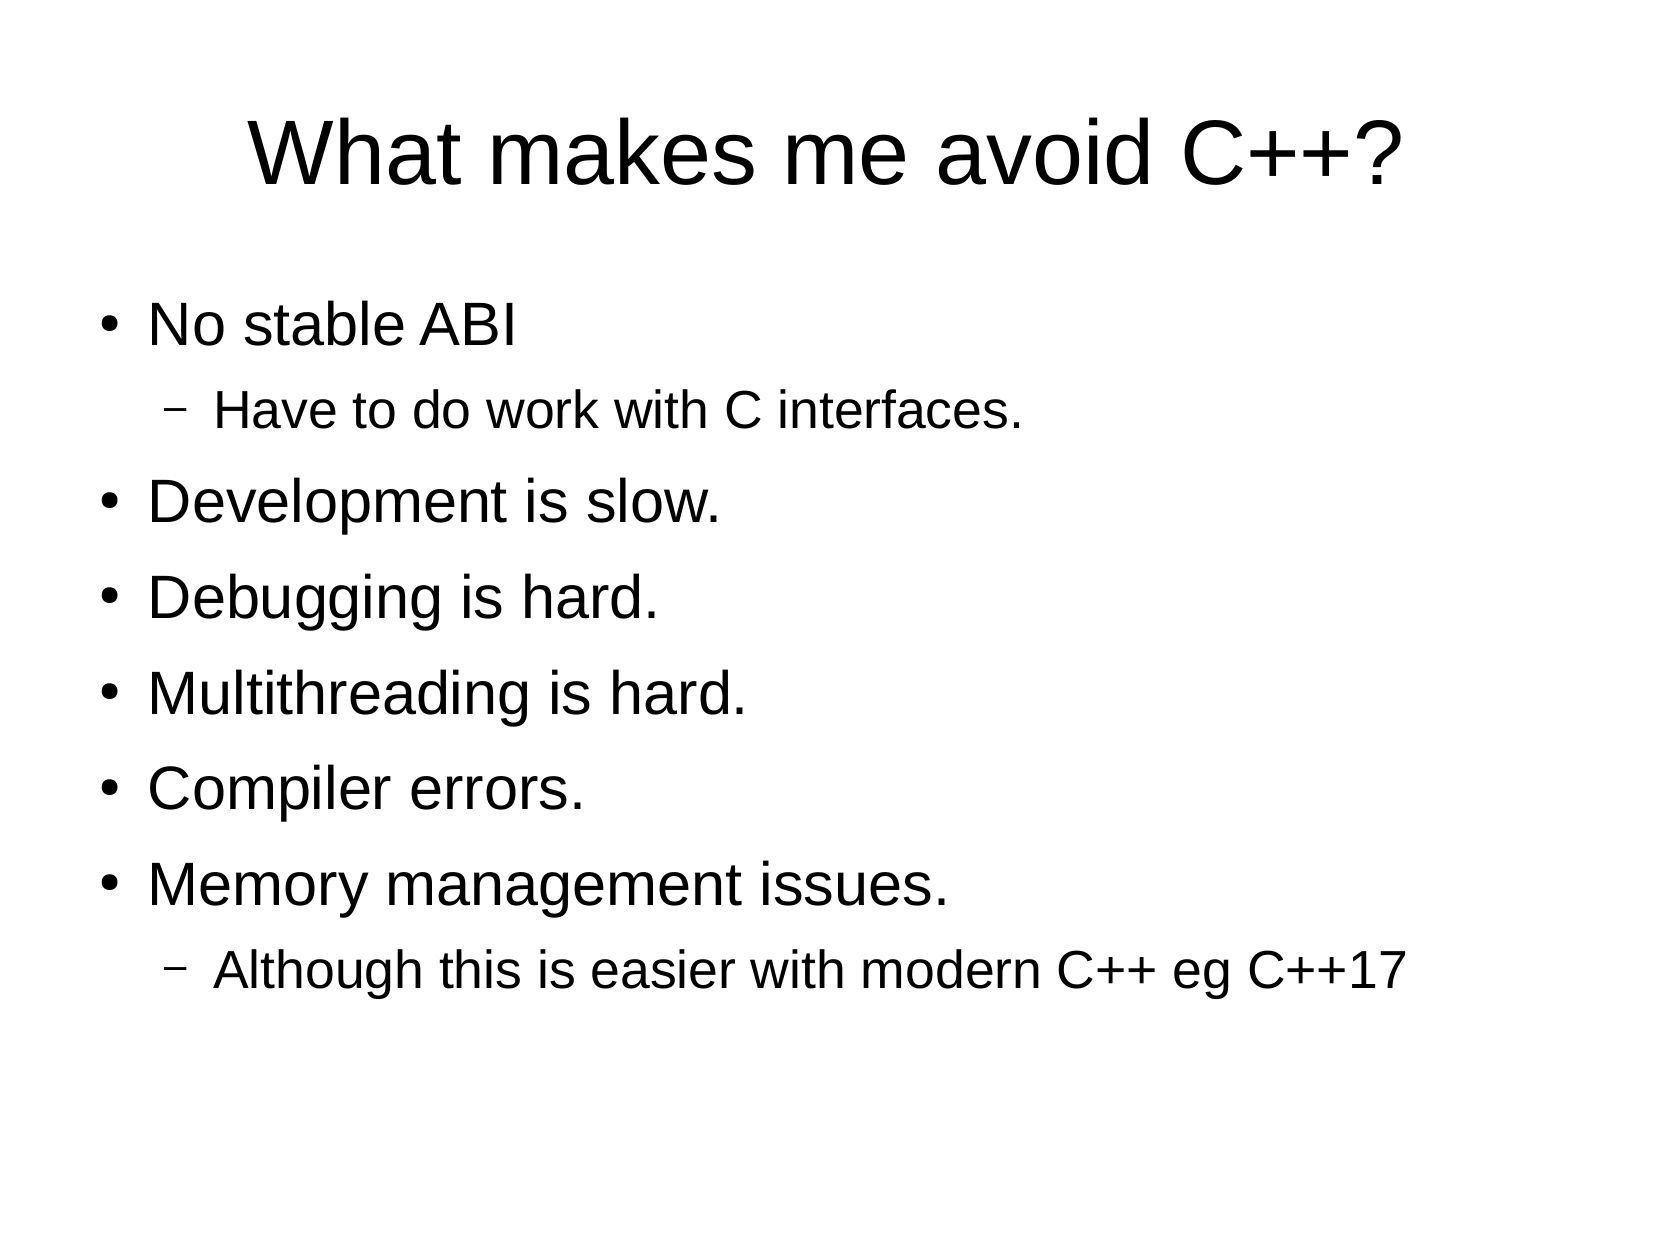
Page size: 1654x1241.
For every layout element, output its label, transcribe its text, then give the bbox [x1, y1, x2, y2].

list No stable ABI Have to do work with C interfaces. Development is slow. Debugging is hard. Multithreading is hard. Compiler errors. Memory management issues. Although this is easier with modern C++ eg C++17 [82, 290, 1571, 1010]
title What makes me avoid C++? [82, 49, 1571, 257]
